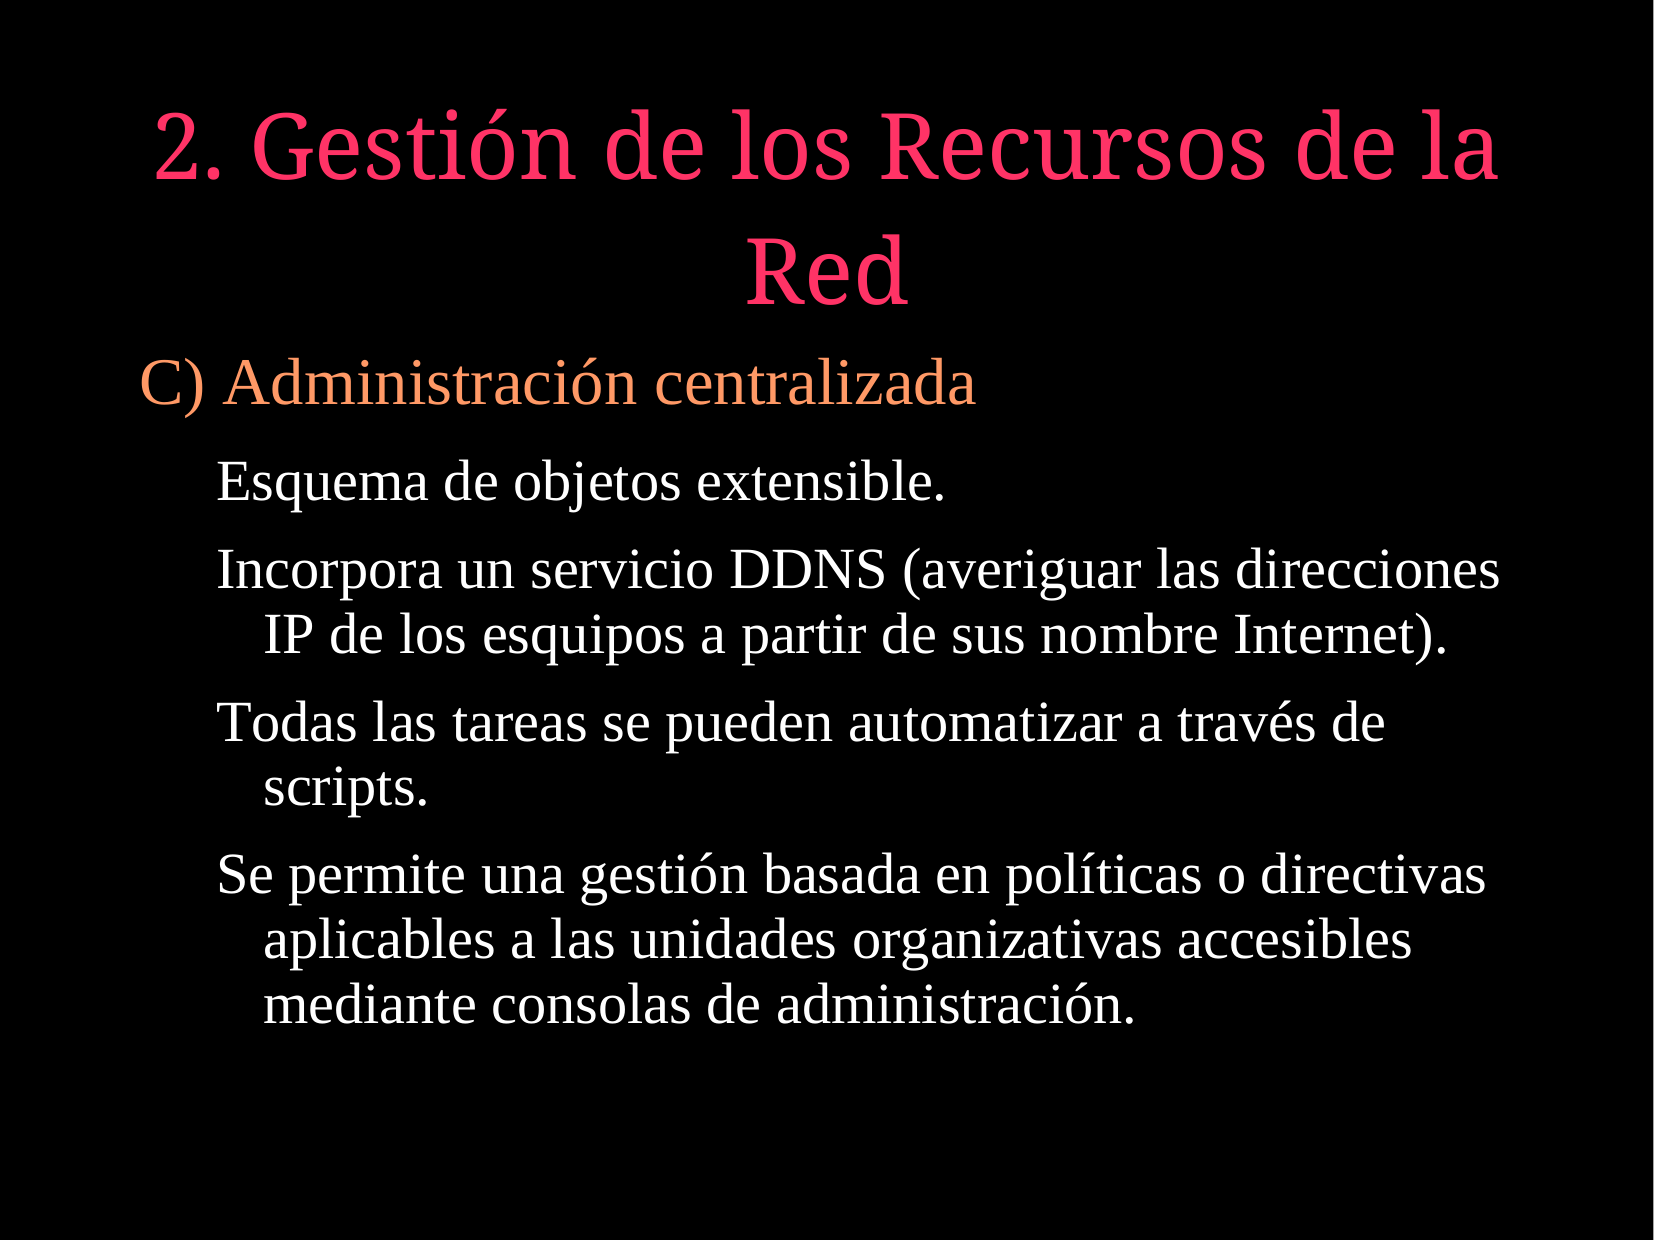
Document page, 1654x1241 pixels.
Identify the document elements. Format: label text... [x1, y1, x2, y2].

list C) Administración centralizada Esquema de objetos extensible. Incorpora un servicio DDNS (averiguar las direcciones IP de los esquipos a partir de sus nombre Internet). Todas las tareas se pueden automatizar a través de scripts. Se permite una gestión basada en políticas o directivas aplicables a las unidades organizativas accesibles mediante consolas de administración. [121, 344, 1534, 1127]
title 2. Gestión de los Recursos de la Red [121, 82, 1534, 331]
